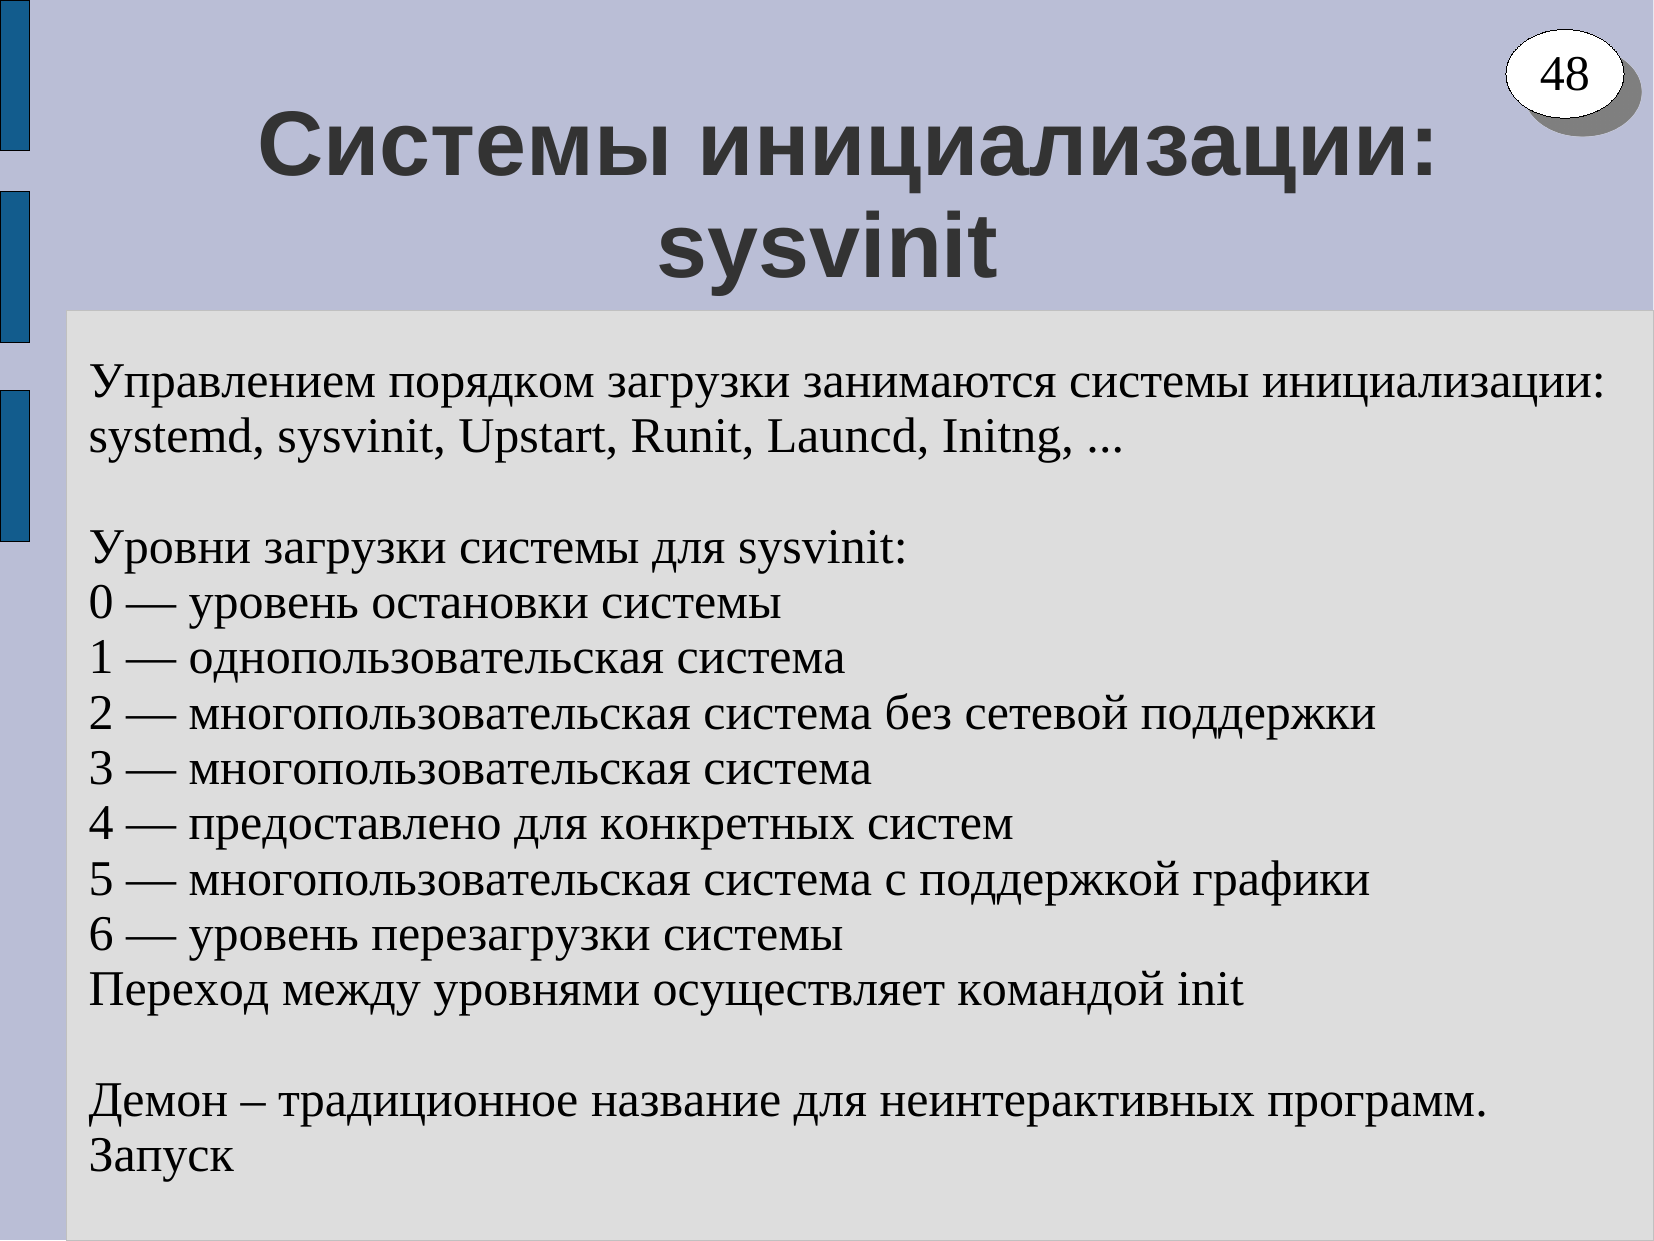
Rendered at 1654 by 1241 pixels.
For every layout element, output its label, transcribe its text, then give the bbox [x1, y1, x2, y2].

title Системы инициализации: sysvinit [121, 91, 1534, 299]
text_box 48 [1505, 29, 1625, 119]
text_box Управлением порядком загрузки занимаются системы инициализации: systemd, sysvinit, Upstart, Runit, Launcd, Initng, ... Уровни загрузки системы для sysvinit: 0 — уровень остановки системы 1 — однопользовательская система 2 — многопользовательская система без сетевой поддержки 3 — многопользовательская система 4 — предоставлено для конкретных систем 5 — многопользовательская система с поддержкой графики 6 — уровень перезагрузки системы Переход между уровнями осуществляет командой init Демон – традиционное название для неинтерактивных программ. Запуск [88, 353, 1607, 1183]
